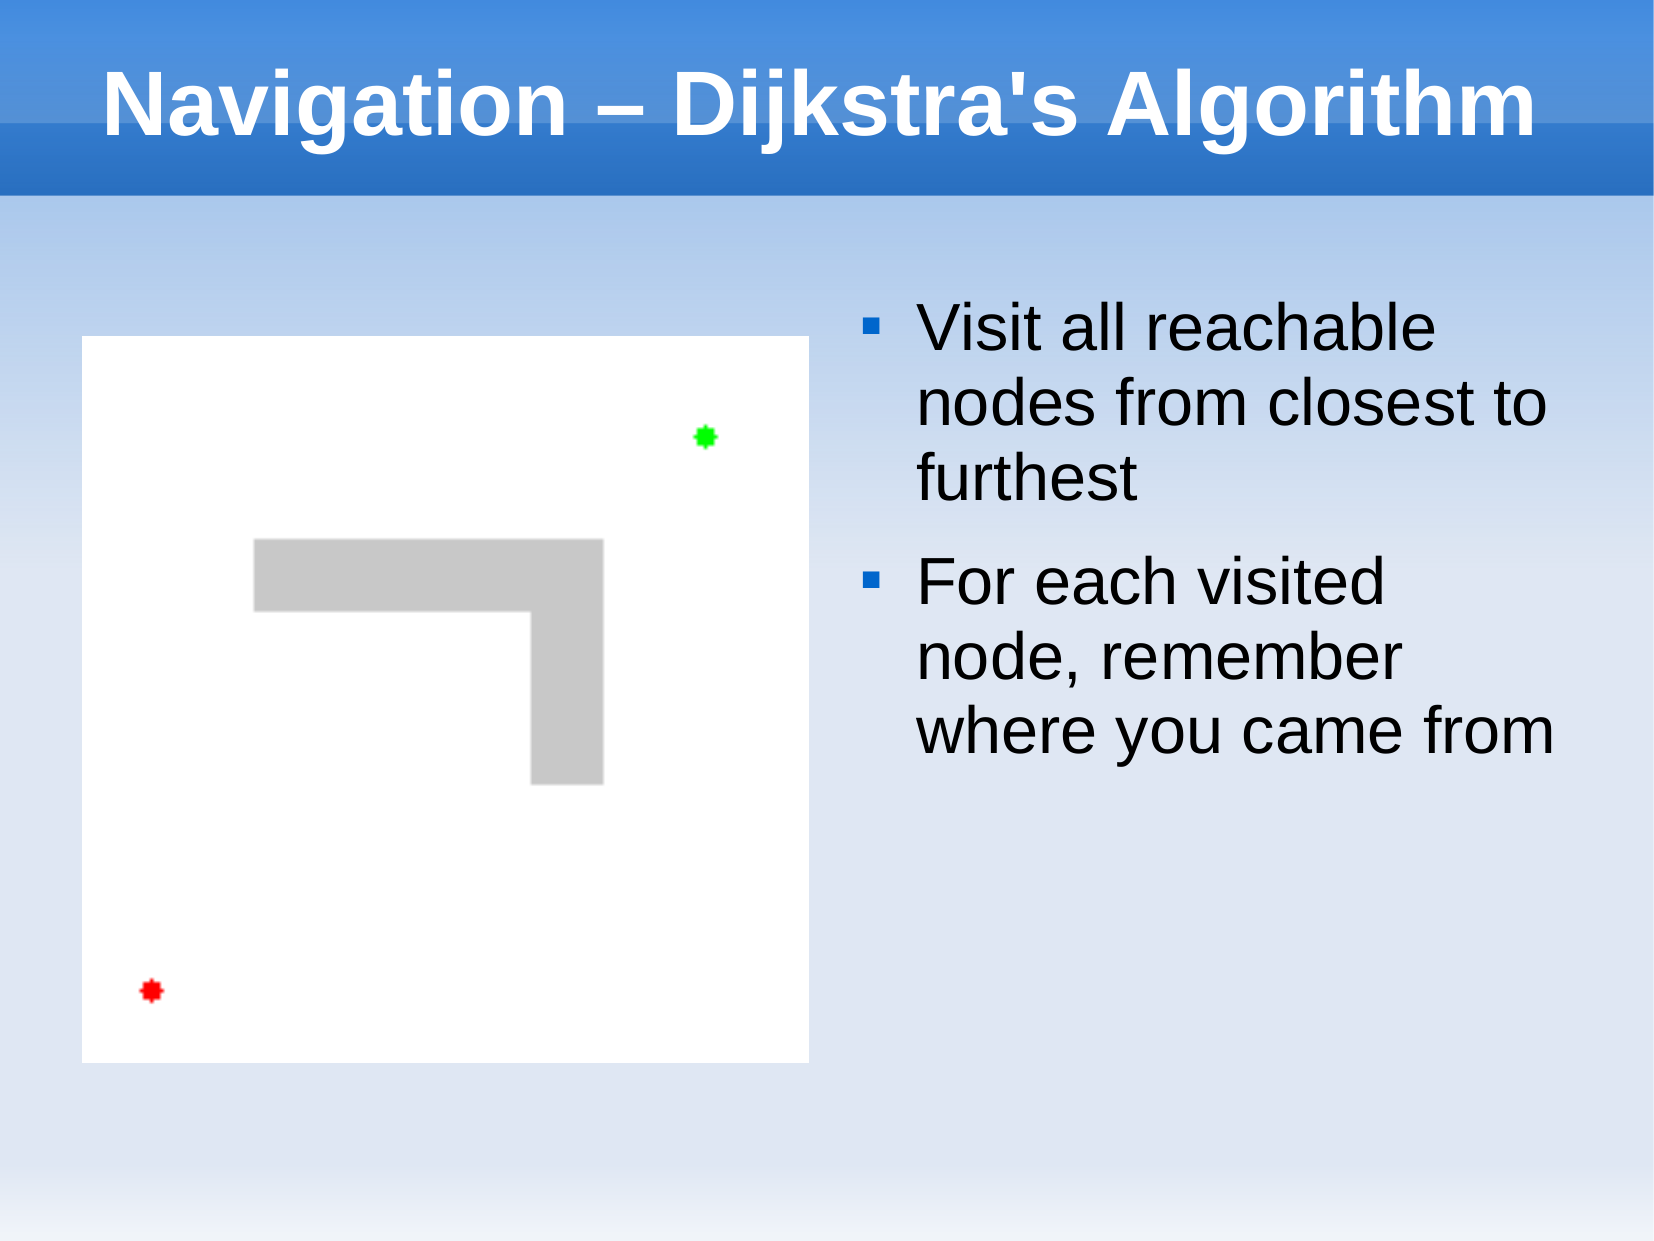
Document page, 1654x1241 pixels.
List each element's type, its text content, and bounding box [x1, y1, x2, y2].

title Navigation – Dijkstra's Algorithm [76, 0, 1565, 208]
list Visit all reachable nodes from closest to furthest For each visited node, remember where you came from [845, 290, 1572, 1109]
picture [0, 0, 1654, 1241]
